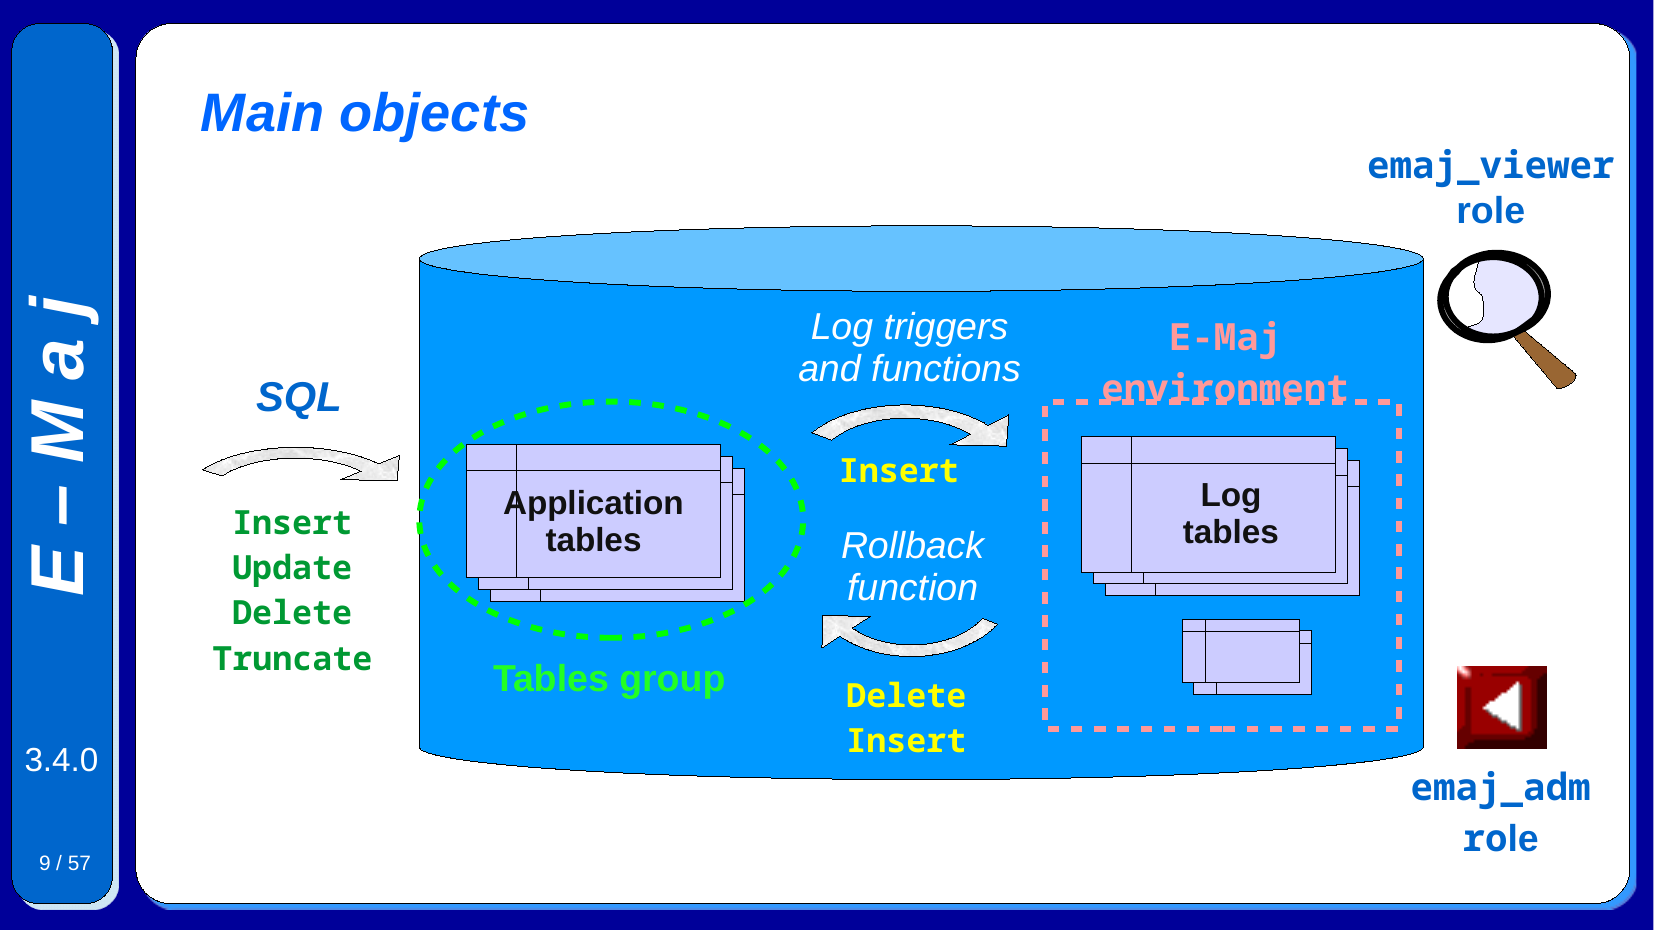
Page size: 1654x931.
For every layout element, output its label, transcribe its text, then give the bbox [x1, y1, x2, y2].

text_box E-Maj environment [1086, 303, 1369, 406]
picture [1457, 666, 1547, 749]
text_box [1440, 252, 1577, 389]
text_box Log triggers and functions [761, 298, 1058, 398]
text_box SQL [194, 366, 404, 428]
text_box Insert [817, 439, 981, 494]
text_box Tables group [478, 649, 768, 707]
text_box Delete Insert [802, 664, 1010, 759]
text_box emaj_viewer role [1352, 131, 1630, 233]
text_box Log tables [1138, 468, 1323, 561]
text_box emaj_adm role [1395, 752, 1609, 859]
text_box [202, 447, 400, 481]
text_box Application tables [448, 476, 739, 569]
text_box Insert Update Delete Truncate [183, 491, 402, 661]
text_box [419, 260, 1424, 780]
text_box Rollback function [755, 516, 1070, 616]
title Main objects [200, 34, 1575, 191]
